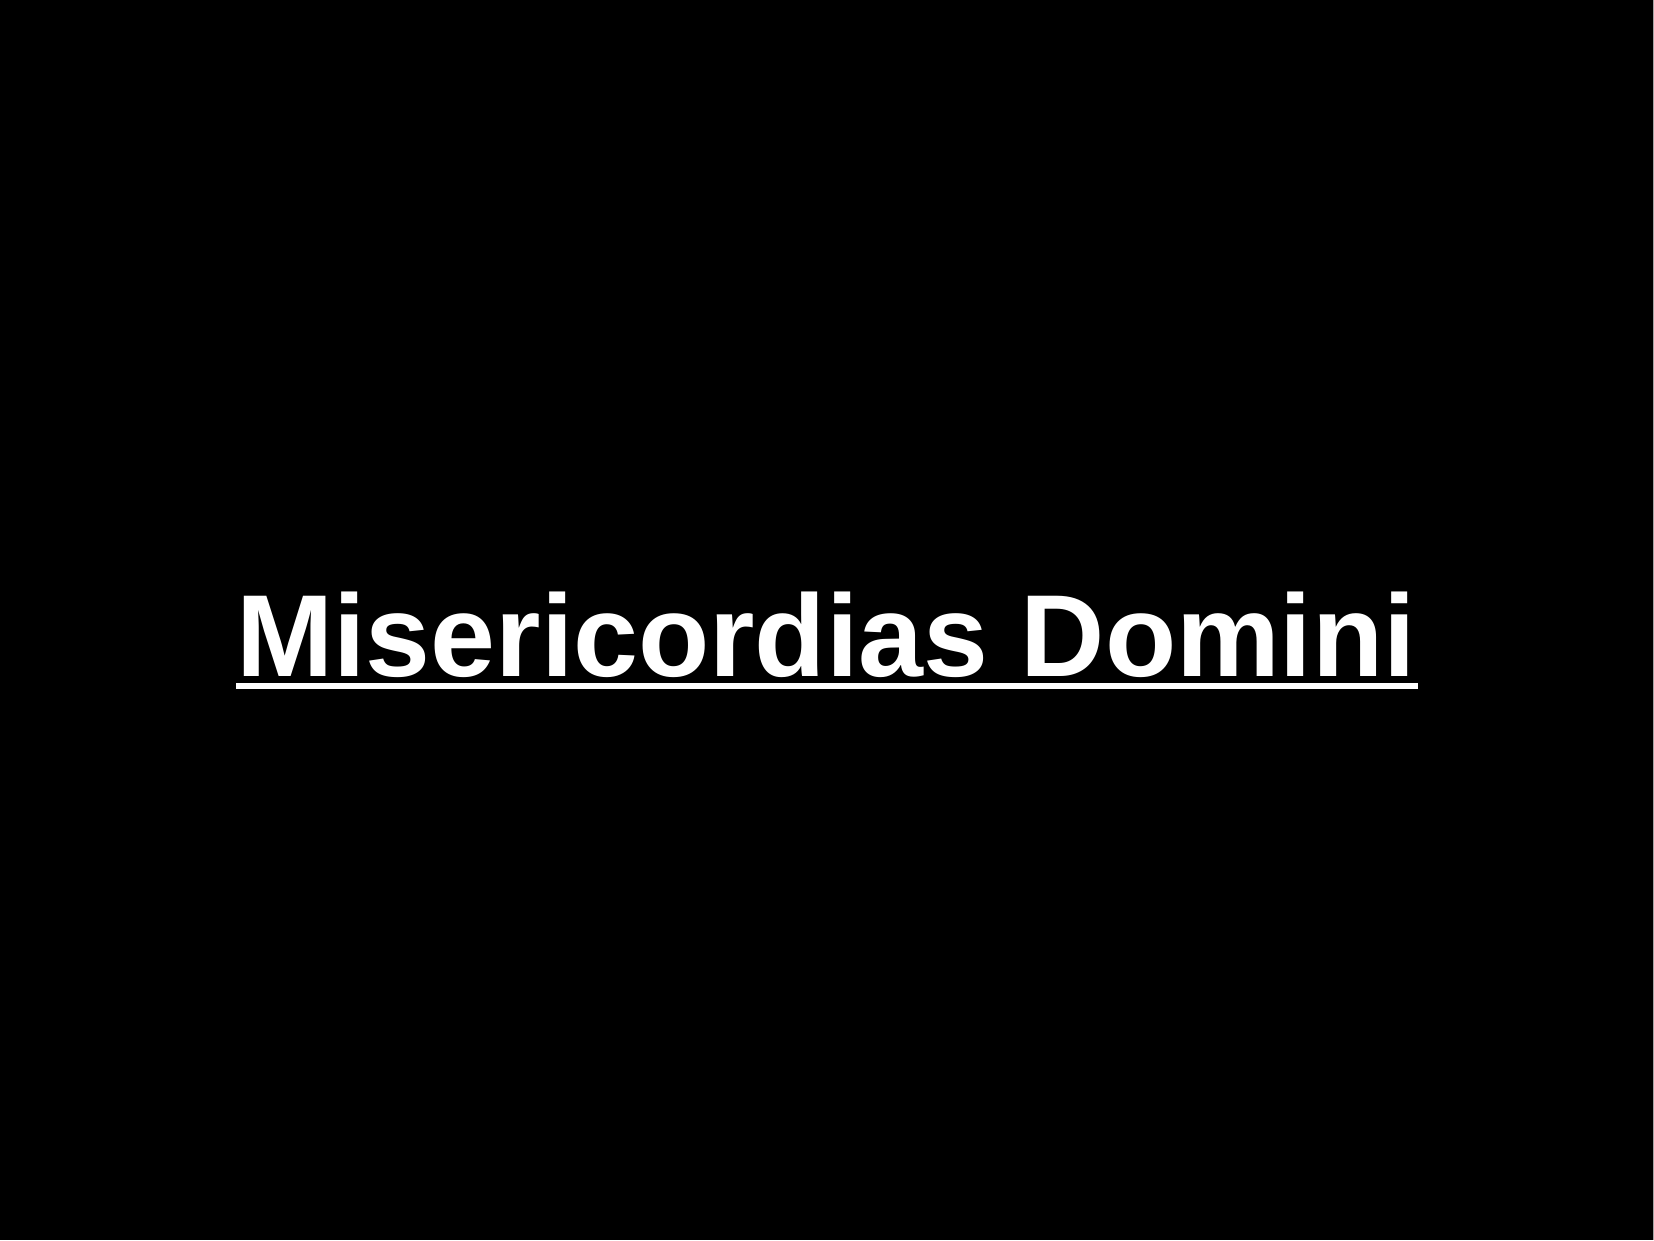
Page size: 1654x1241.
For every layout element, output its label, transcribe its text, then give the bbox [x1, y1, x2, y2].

subtitle Misericordias Domini [0, 0, 1654, 1241]
